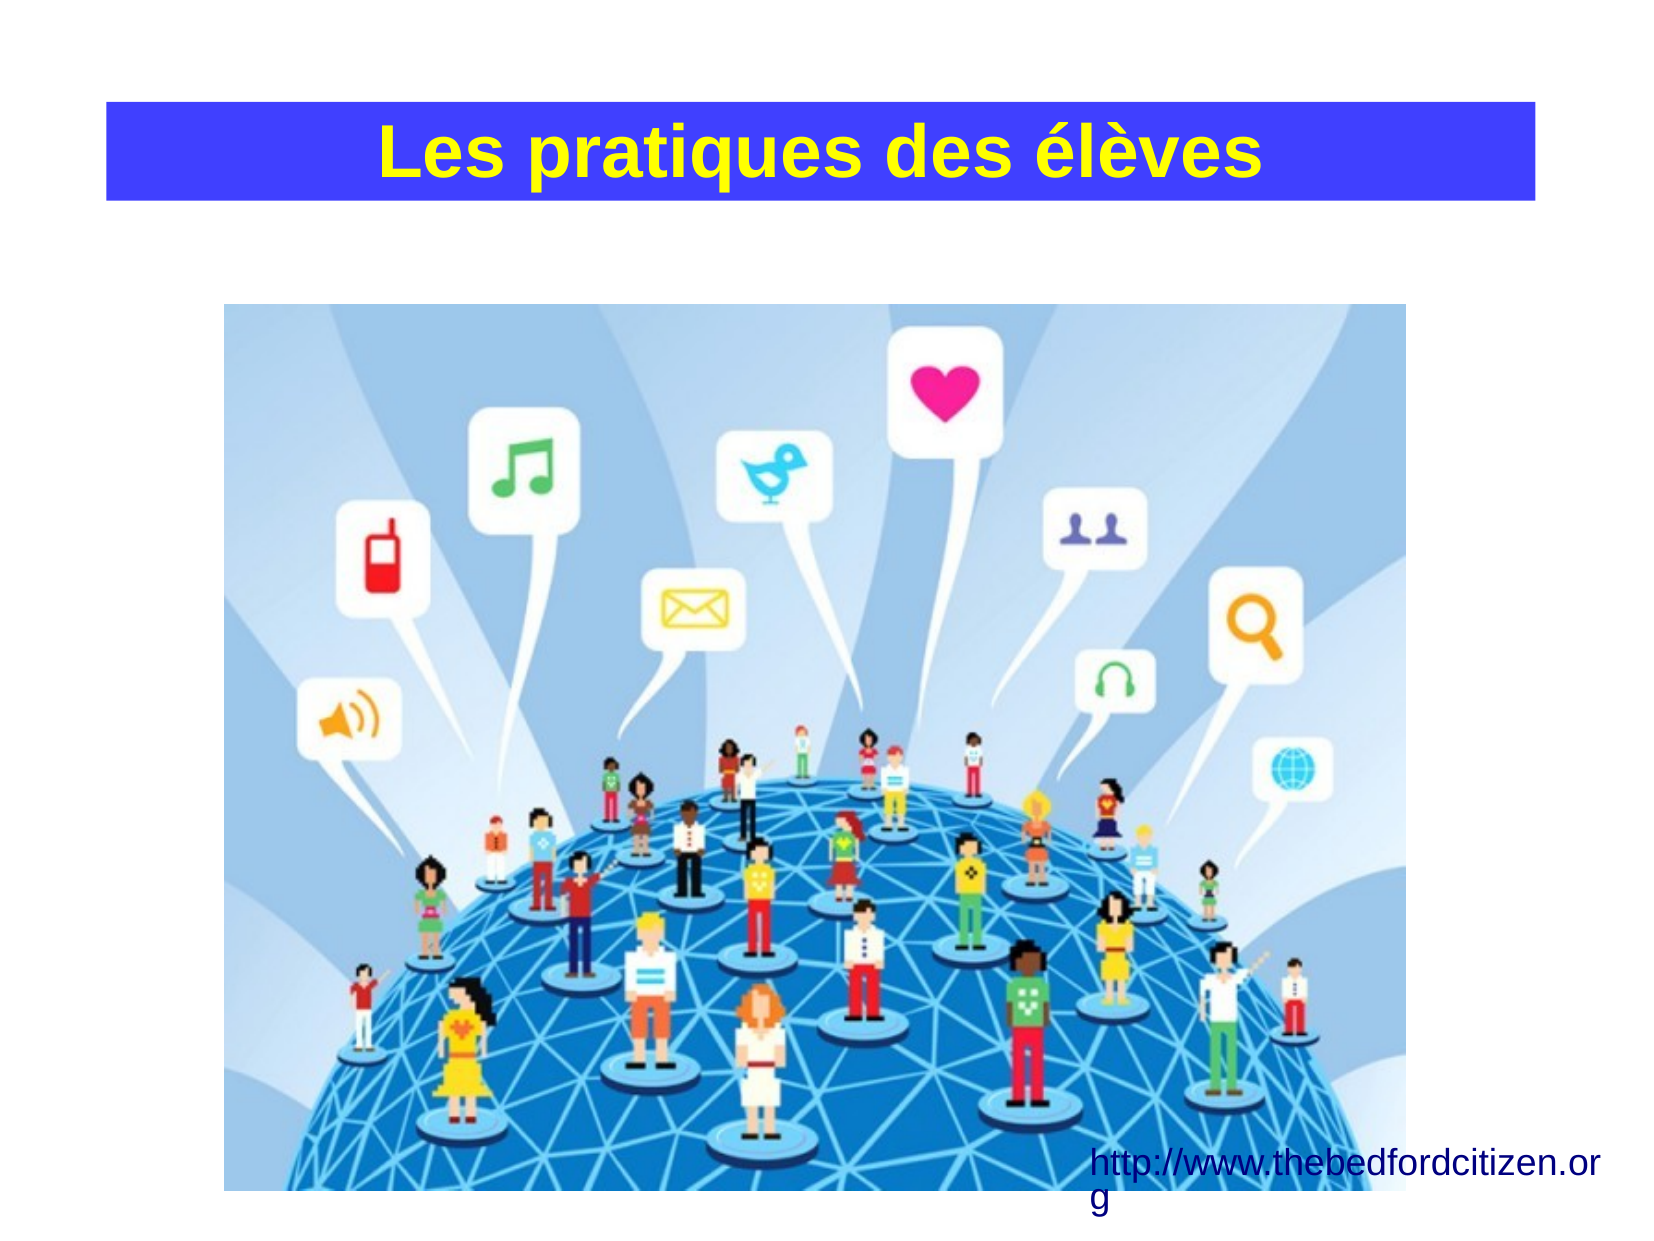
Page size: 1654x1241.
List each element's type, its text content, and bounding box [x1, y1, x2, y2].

text_box Les pratiques des élèves [106, 101, 1536, 201]
text_box http://www.thebedfordcitizen.org [1074, 1133, 1635, 1191]
picture [224, 304, 1406, 1191]
